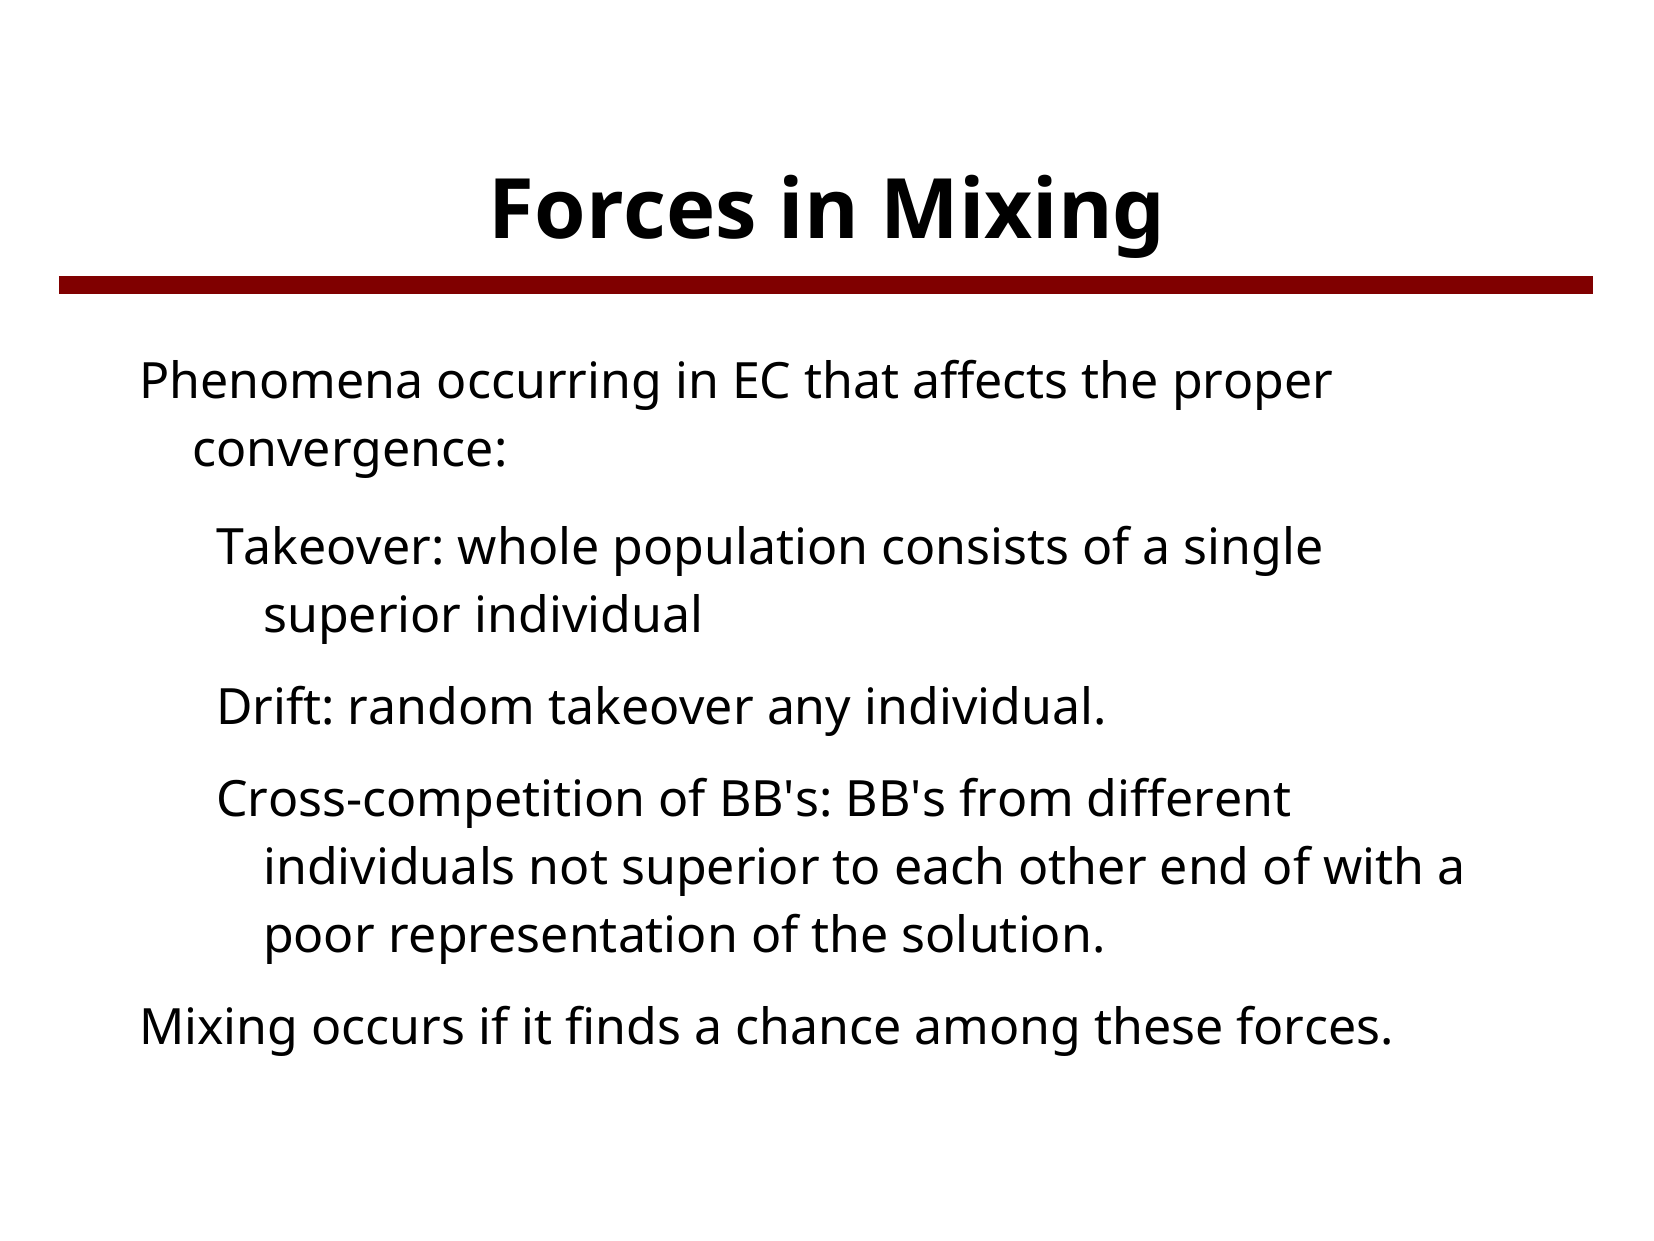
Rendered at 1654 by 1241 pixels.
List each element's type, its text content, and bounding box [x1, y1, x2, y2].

list Phenomena occurring in EC that affects the proper convergence: Takeover: whole population consists of a single superior individual Drift: random takeover any individual. Cross-competition of BB's: BB's from different individuals not superior to each other end of with a poor representation of the solution. Mixing occurs if it finds a chance among these forces. [121, 344, 1534, 1127]
title Forces in Mixing [121, 102, 1534, 311]
